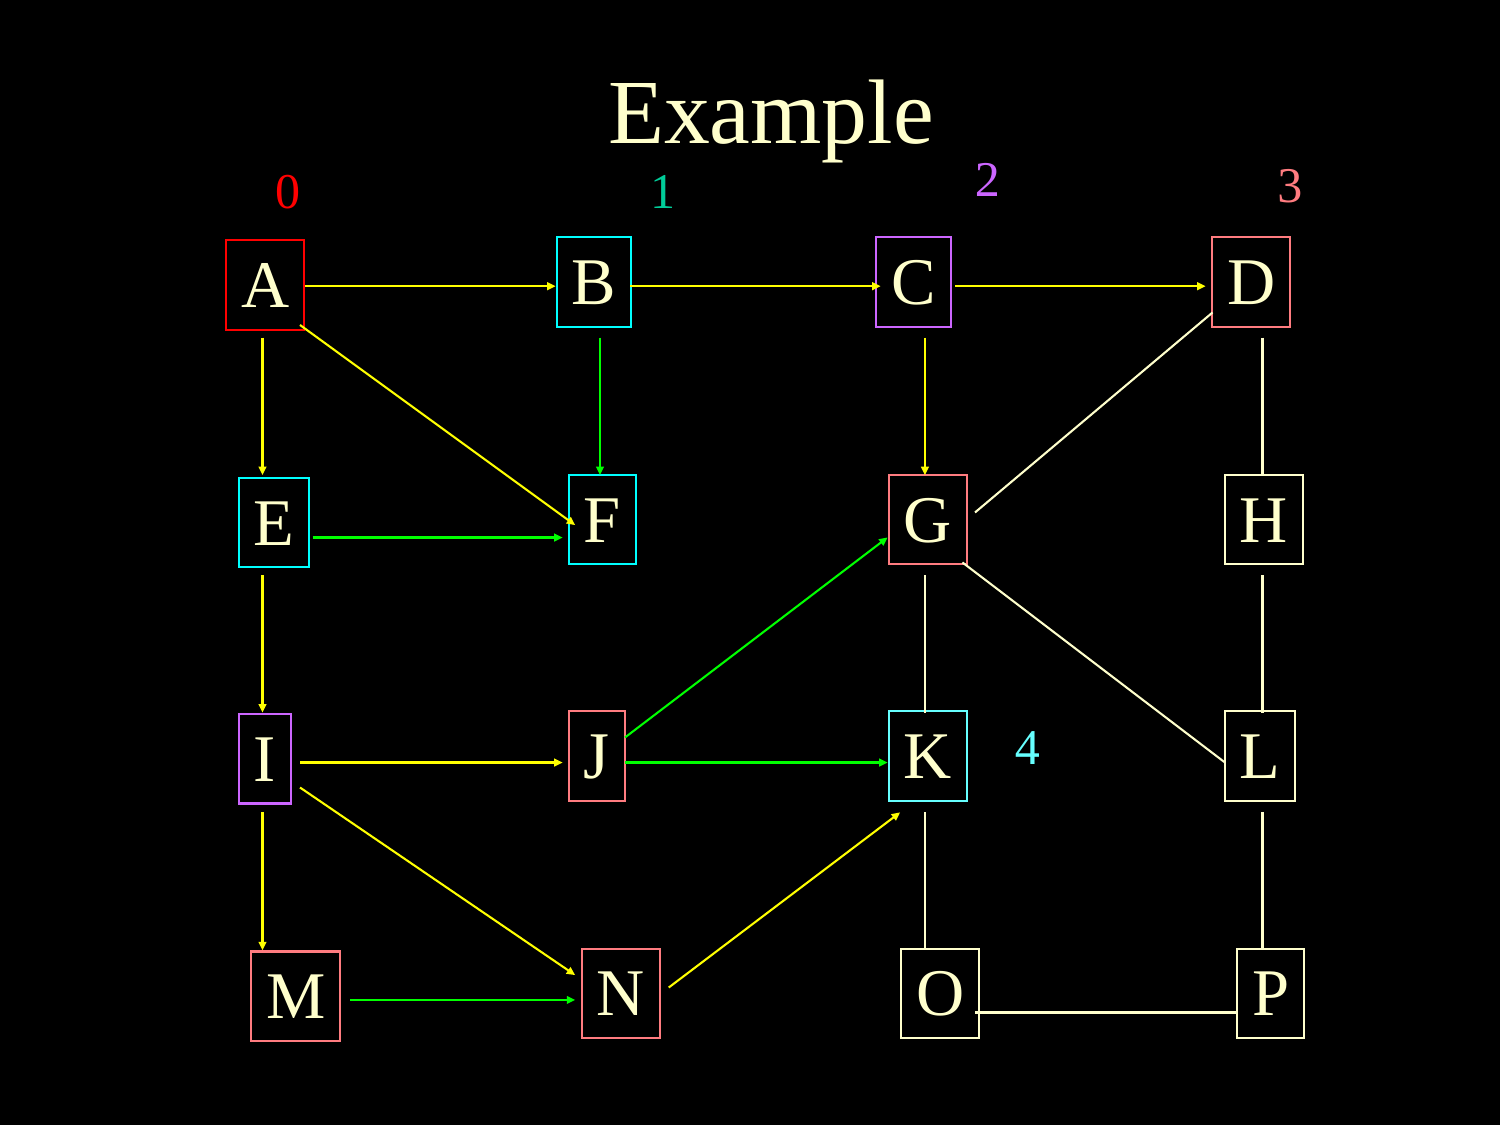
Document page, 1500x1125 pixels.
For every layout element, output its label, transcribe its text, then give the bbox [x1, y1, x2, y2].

text_box 0 [260, 156, 315, 228]
text_box F [569, 474, 636, 565]
text_box 2 [960, 144, 1015, 215]
text_box G [888, 474, 967, 565]
text_box J [569, 711, 625, 801]
text_box B [556, 237, 632, 327]
text_box 4 [1000, 712, 1055, 784]
text_box K [888, 711, 967, 801]
text_box L [1224, 711, 1296, 801]
title Example [42, 37, 1500, 188]
text_box E [238, 477, 310, 568]
text_box N [581, 948, 660, 1039]
text_box D [1212, 237, 1291, 327]
text_box P [1237, 948, 1305, 1039]
text_box O [901, 948, 980, 1039]
text_box H [1224, 474, 1303, 565]
text_box C [876, 237, 951, 327]
text_box I [238, 713, 291, 804]
text_box 1 [635, 156, 690, 228]
text_box M [251, 951, 341, 1042]
text_box 3 [1262, 149, 1318, 221]
text_box A [226, 240, 305, 330]
